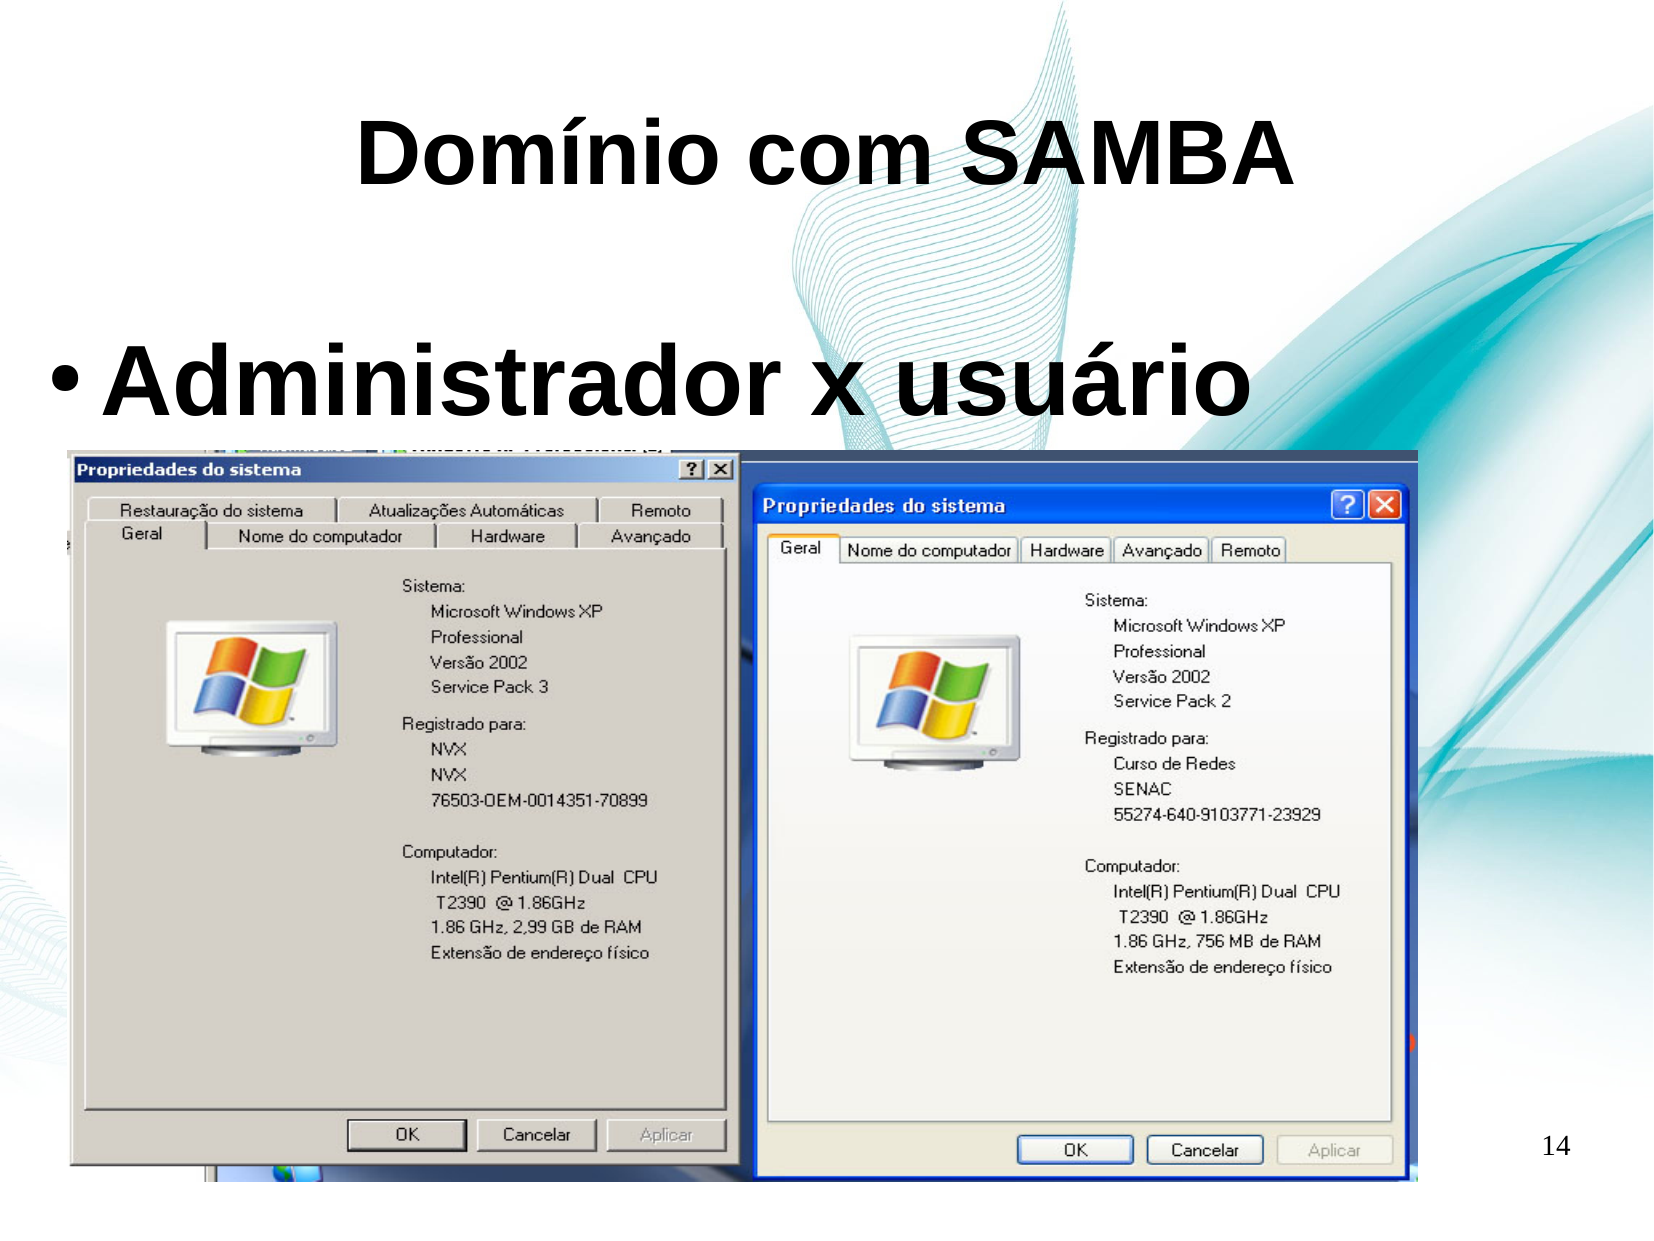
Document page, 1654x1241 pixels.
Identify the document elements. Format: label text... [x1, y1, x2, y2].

list Administrador x usuário [29, 324, 1625, 562]
title Domínio com SAMBA [82, 56, 1571, 250]
picture [0, 0, 1654, 1182]
